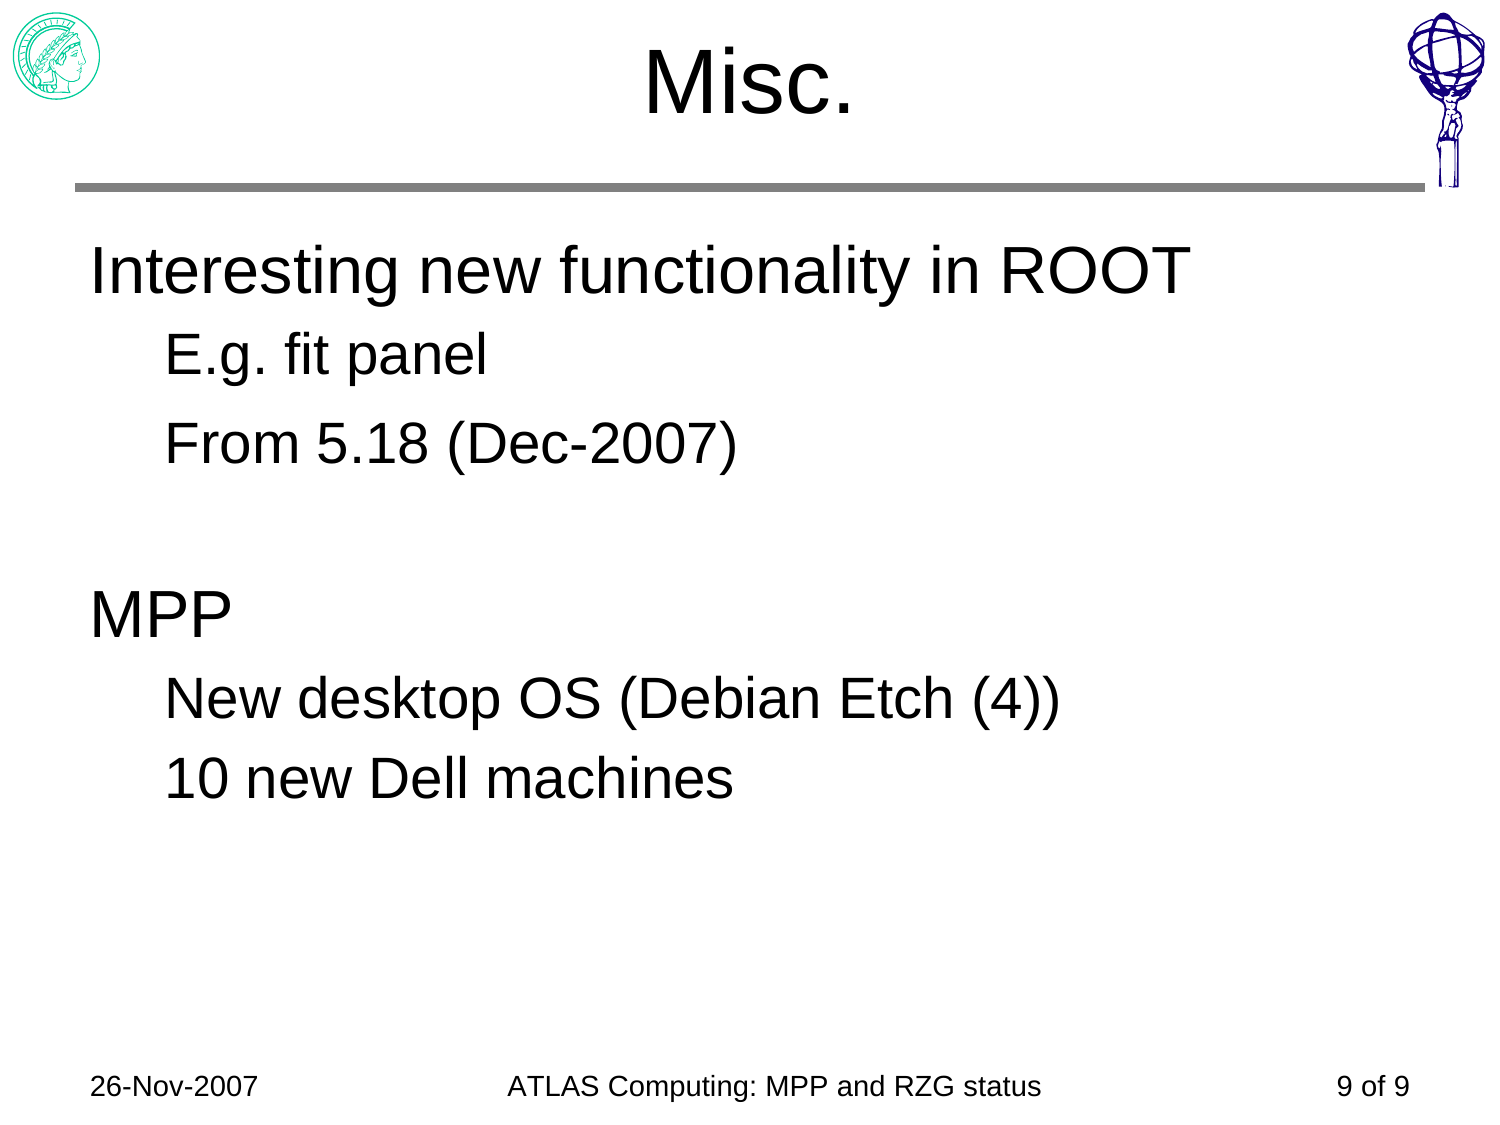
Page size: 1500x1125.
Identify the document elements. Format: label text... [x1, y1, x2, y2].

list Interesting new functionality in ROOT E.g. fit panel From 5.18 (Dec-2007)‏ MPP New desktop OS (Debian Etch (4)) 10 new Dell machines [75, 224, 1426, 1038]
title Misc. [75, 12, 1426, 151]
